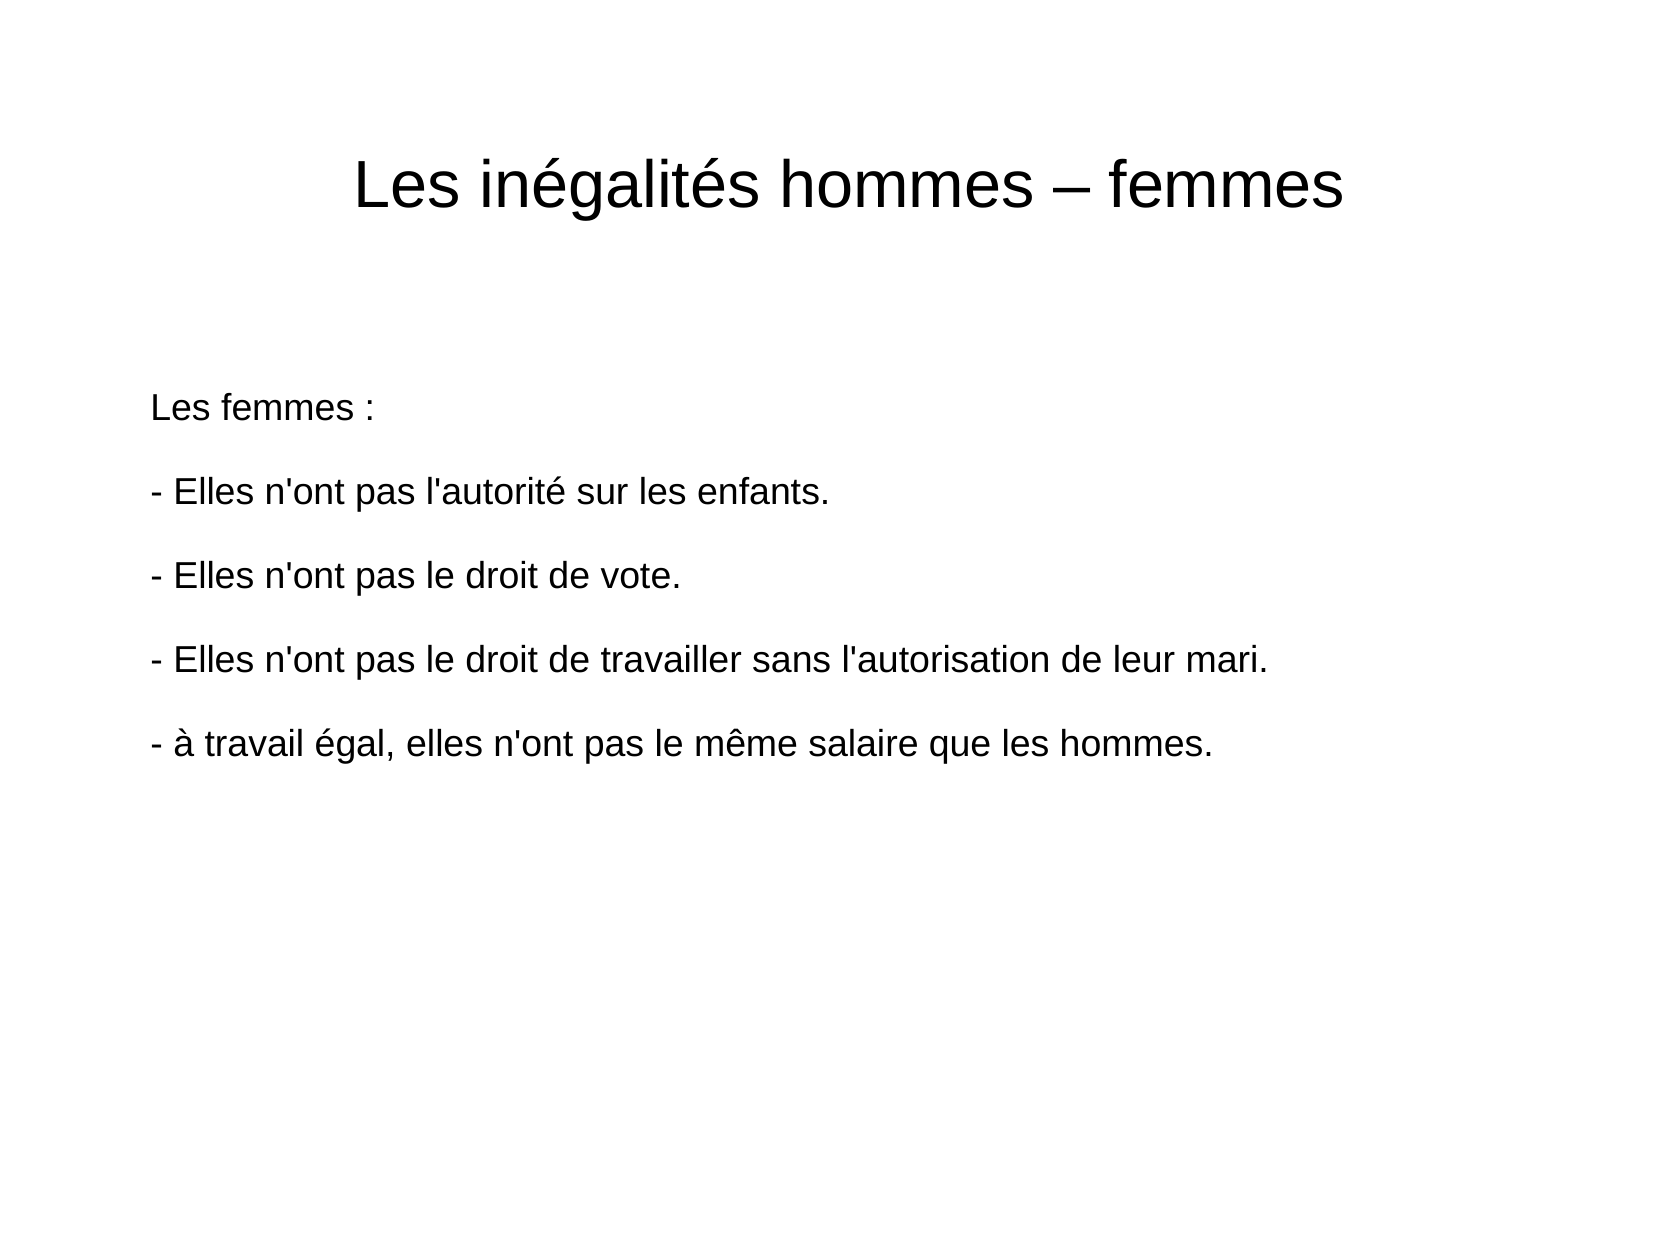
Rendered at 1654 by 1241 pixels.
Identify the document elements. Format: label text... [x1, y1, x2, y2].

text_box Les femmes : - Elles n'ont pas l'autorité sur les enfants. - Elles n'ont pas le droit de vote. - Elles n'ont pas le droit de travailler sans l'autorisation de leur mari. - à travail égal, elles n'ont pas le même salaire que les hommes. [135, 337, 1460, 941]
subtitle Les inégalités hommes – femmes [328, 84, 1390, 284]
